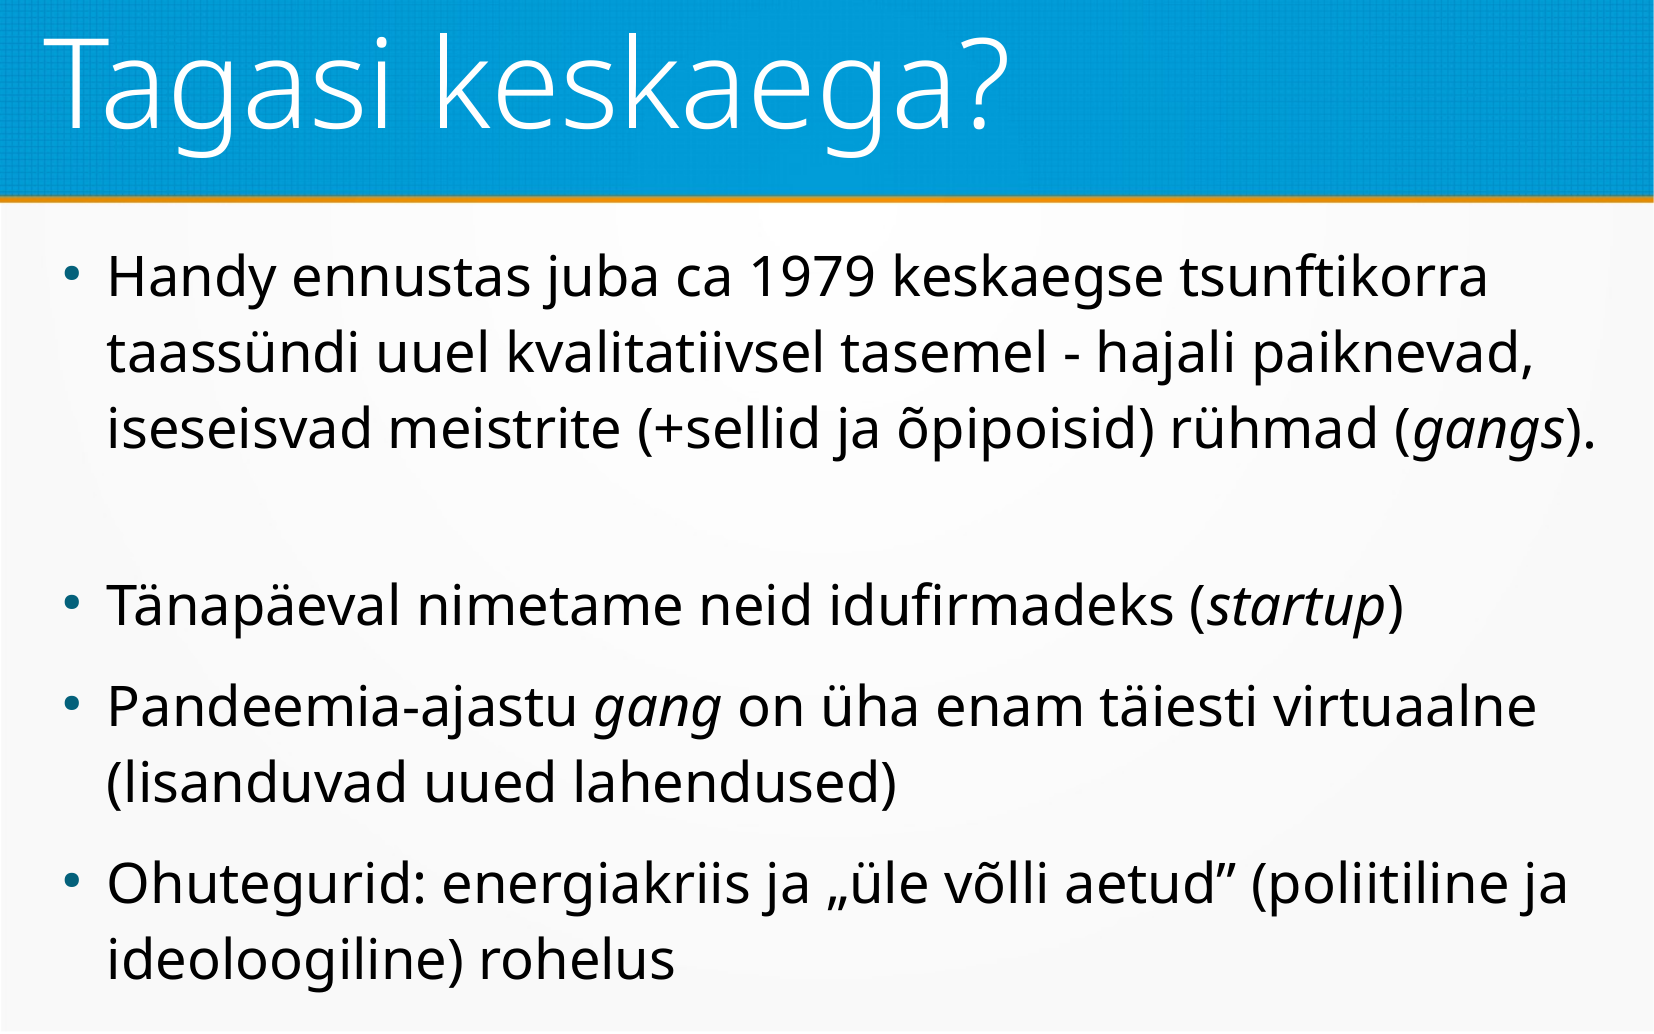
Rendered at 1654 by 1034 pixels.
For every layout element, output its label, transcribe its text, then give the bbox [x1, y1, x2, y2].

list Handy ennustas juba ca 1979 keskaegse tsunftikorra taassündi uuel kvalitatiivsel tasemel - hajali paiknevad, iseseisvad meistrite (+sellid ja õpipoisid) rühmad (gangs). Tänapäeval nimetame neid idufirmadeks (startup) Pandeemia-ajastu gang on üha enam täiesti virtuaalne (lisanduvad uued lahendused) Ohutegurid: energiakriis ja „üle võlli aetud” (poliitiline ja ideoloogiline) rohelus [47, 236, 1607, 1002]
picture [0, 195, 1654, 1034]
title Tagasi keskaega? [43, 0, 1619, 166]
